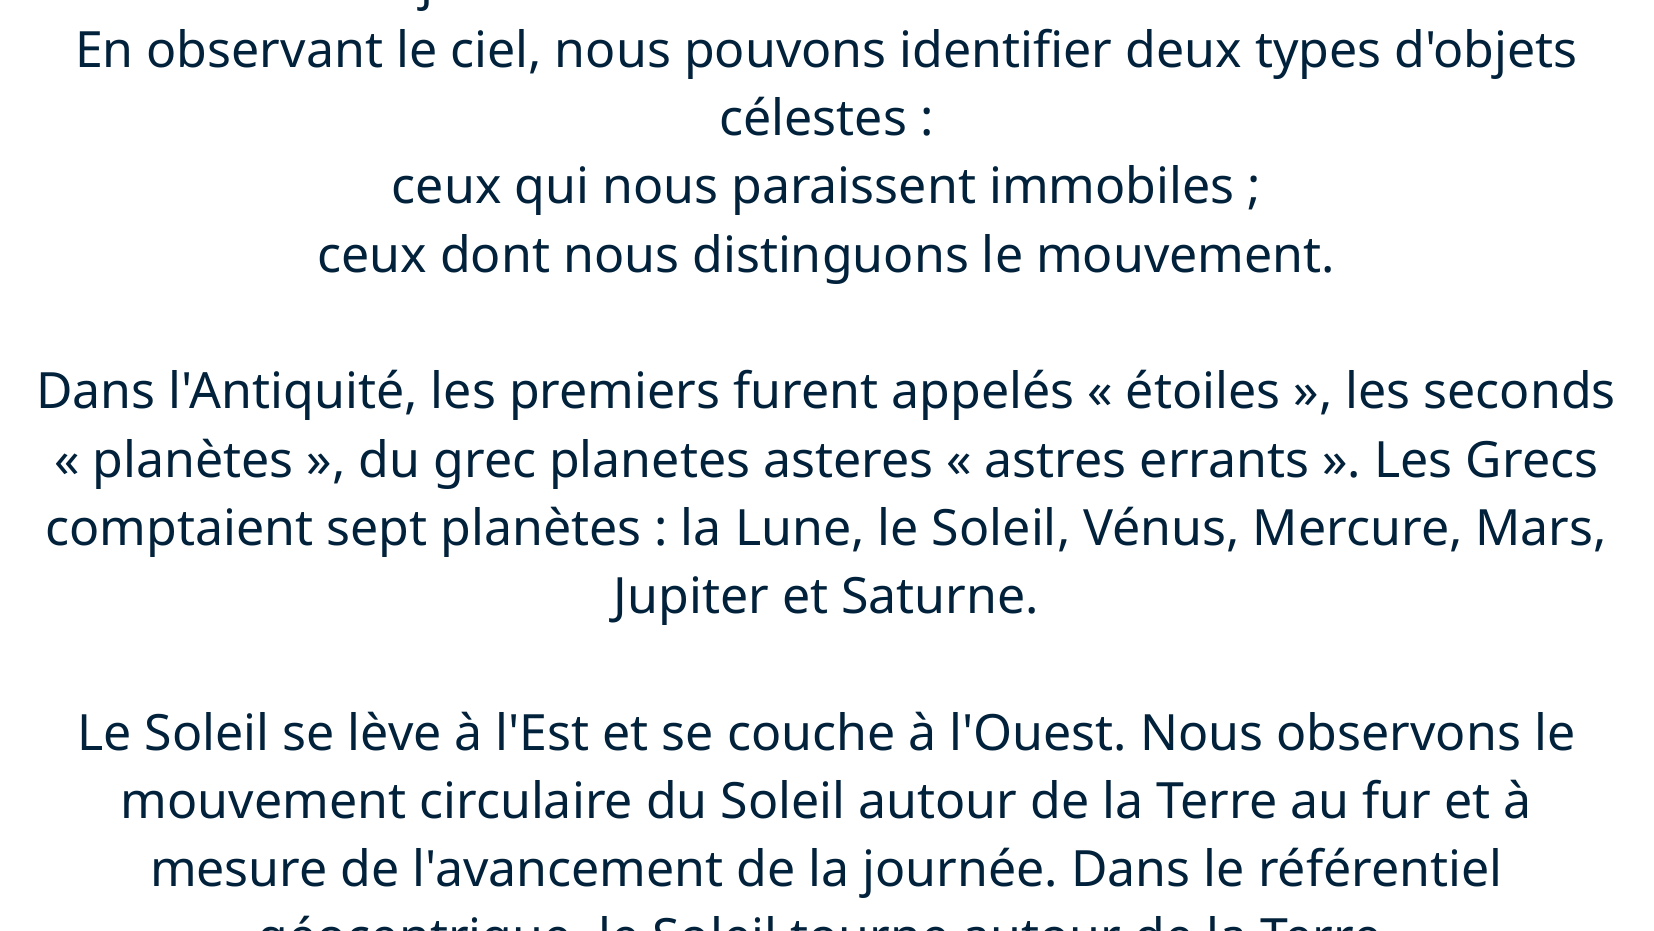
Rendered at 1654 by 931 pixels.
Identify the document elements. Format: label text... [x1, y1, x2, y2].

subtitle Des objets immobiles et d'autres en mouvement En observant le ciel, nous pouvons identifier deux types d'objets célestes : ceux qui nous paraissent immobiles ; ceux dont nous distinguons le mouvement. Dans l'Antiquité, les premiers furent appelés « étoiles », les seconds « planètes », du grec planetes asteres « astres errants ». Les Grecs comptaient sept planètes : la Lune, le Soleil, Vénus, Mercure, Mars, Jupiter et Saturne. Le Soleil se lève à l'Est et se couche à l'Ouest. Nous observons le mouvement circulaire du Soleil autour de la Terre au fur et à mesure de l'avancement de la journée. Dans le référentiel géocentrique, le Soleil tourne autour de la Terre. [29, 20, 1625, 895]
